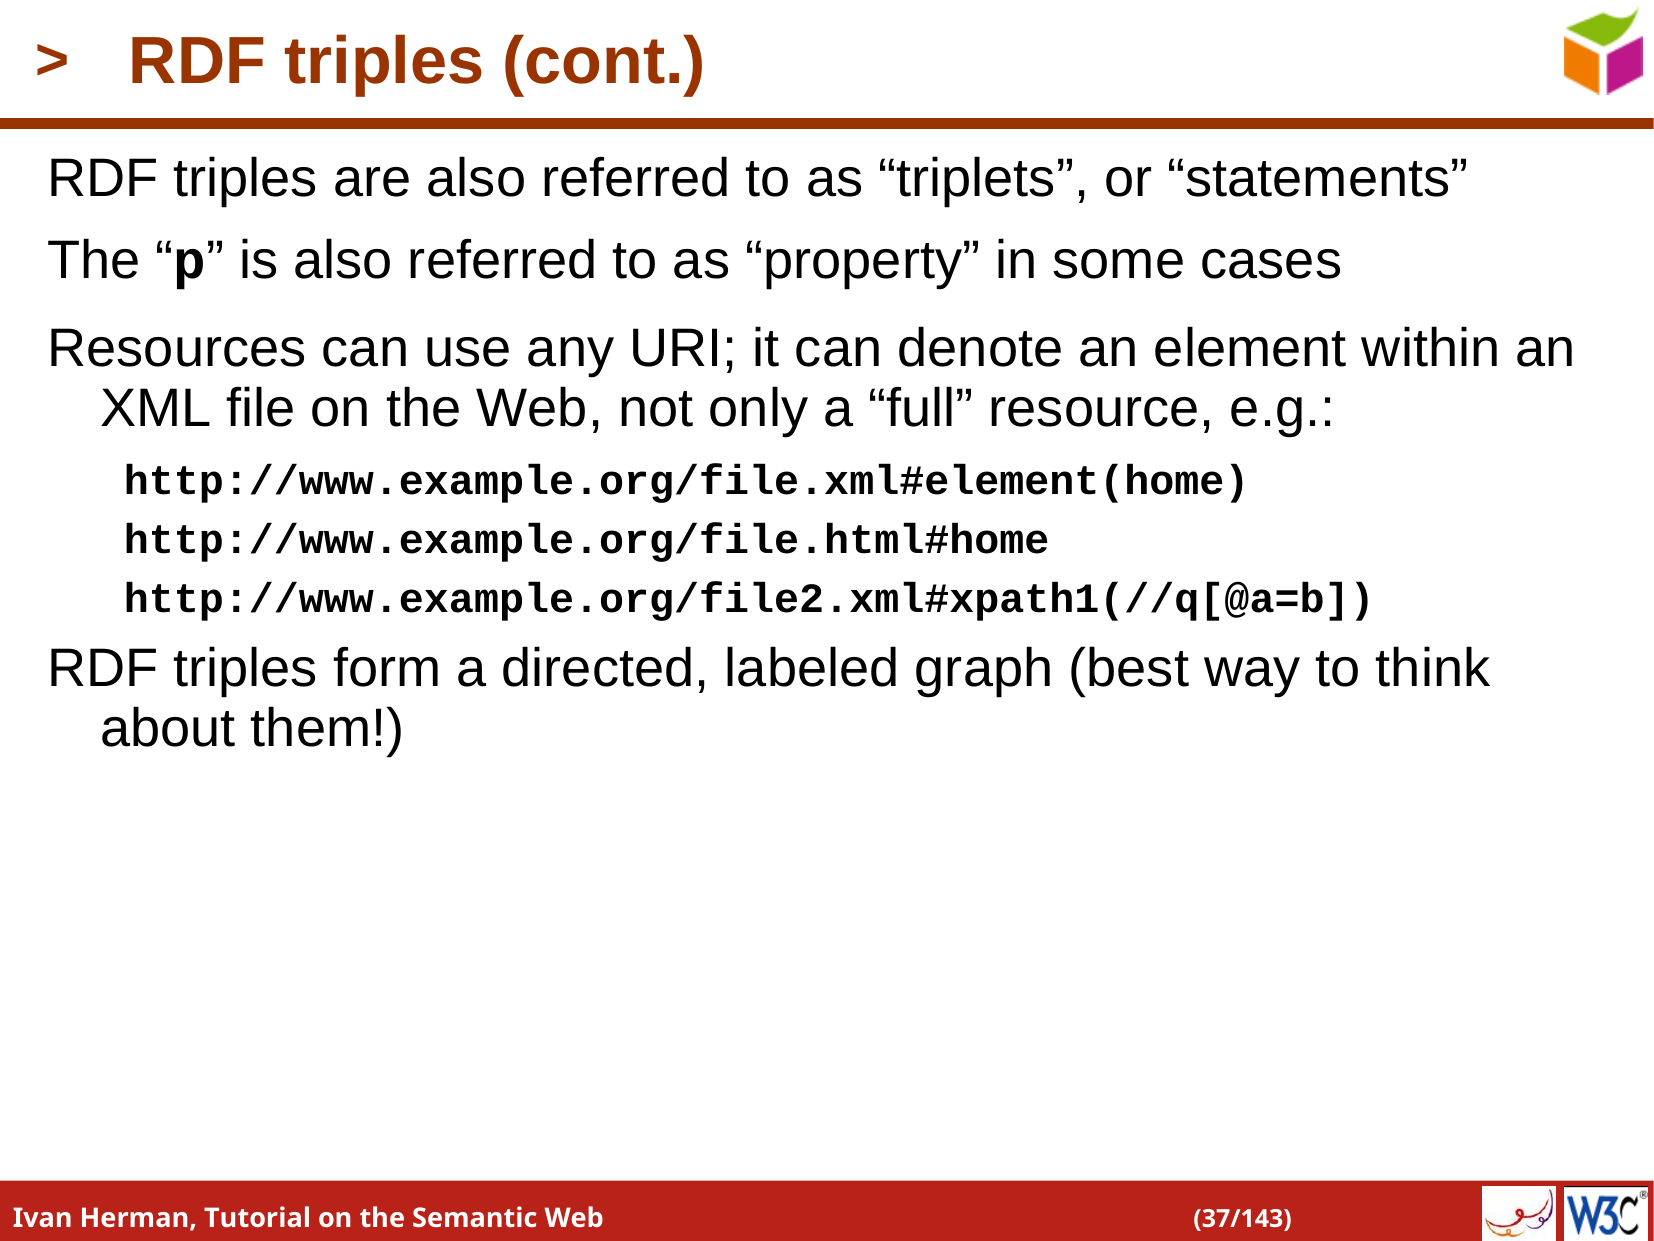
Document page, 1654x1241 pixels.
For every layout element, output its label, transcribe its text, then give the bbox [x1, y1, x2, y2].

list RDF triples are also referred to as “triplets”, or “statements” The “p” is also referred to as “property” in some cases Resources can use any URI; it can denote an element within an XML file on the Web, not only a “full” resource, e.g.: http://www.example.org/file.xml#element(home) http://www.example.org/file.html#home http://www.example.org/file2.xml#xpath1(//q[@a=b]) RDF triples form a directed, labeled graph (best way to think about them!) [29, 147, 1624, 1119]
picture [1564, 1186, 1648, 1241]
title RDF triples (cont.) [93, 0, 1493, 119]
picture [1482, 1186, 1556, 1241]
picture [1564, 5, 1643, 95]
